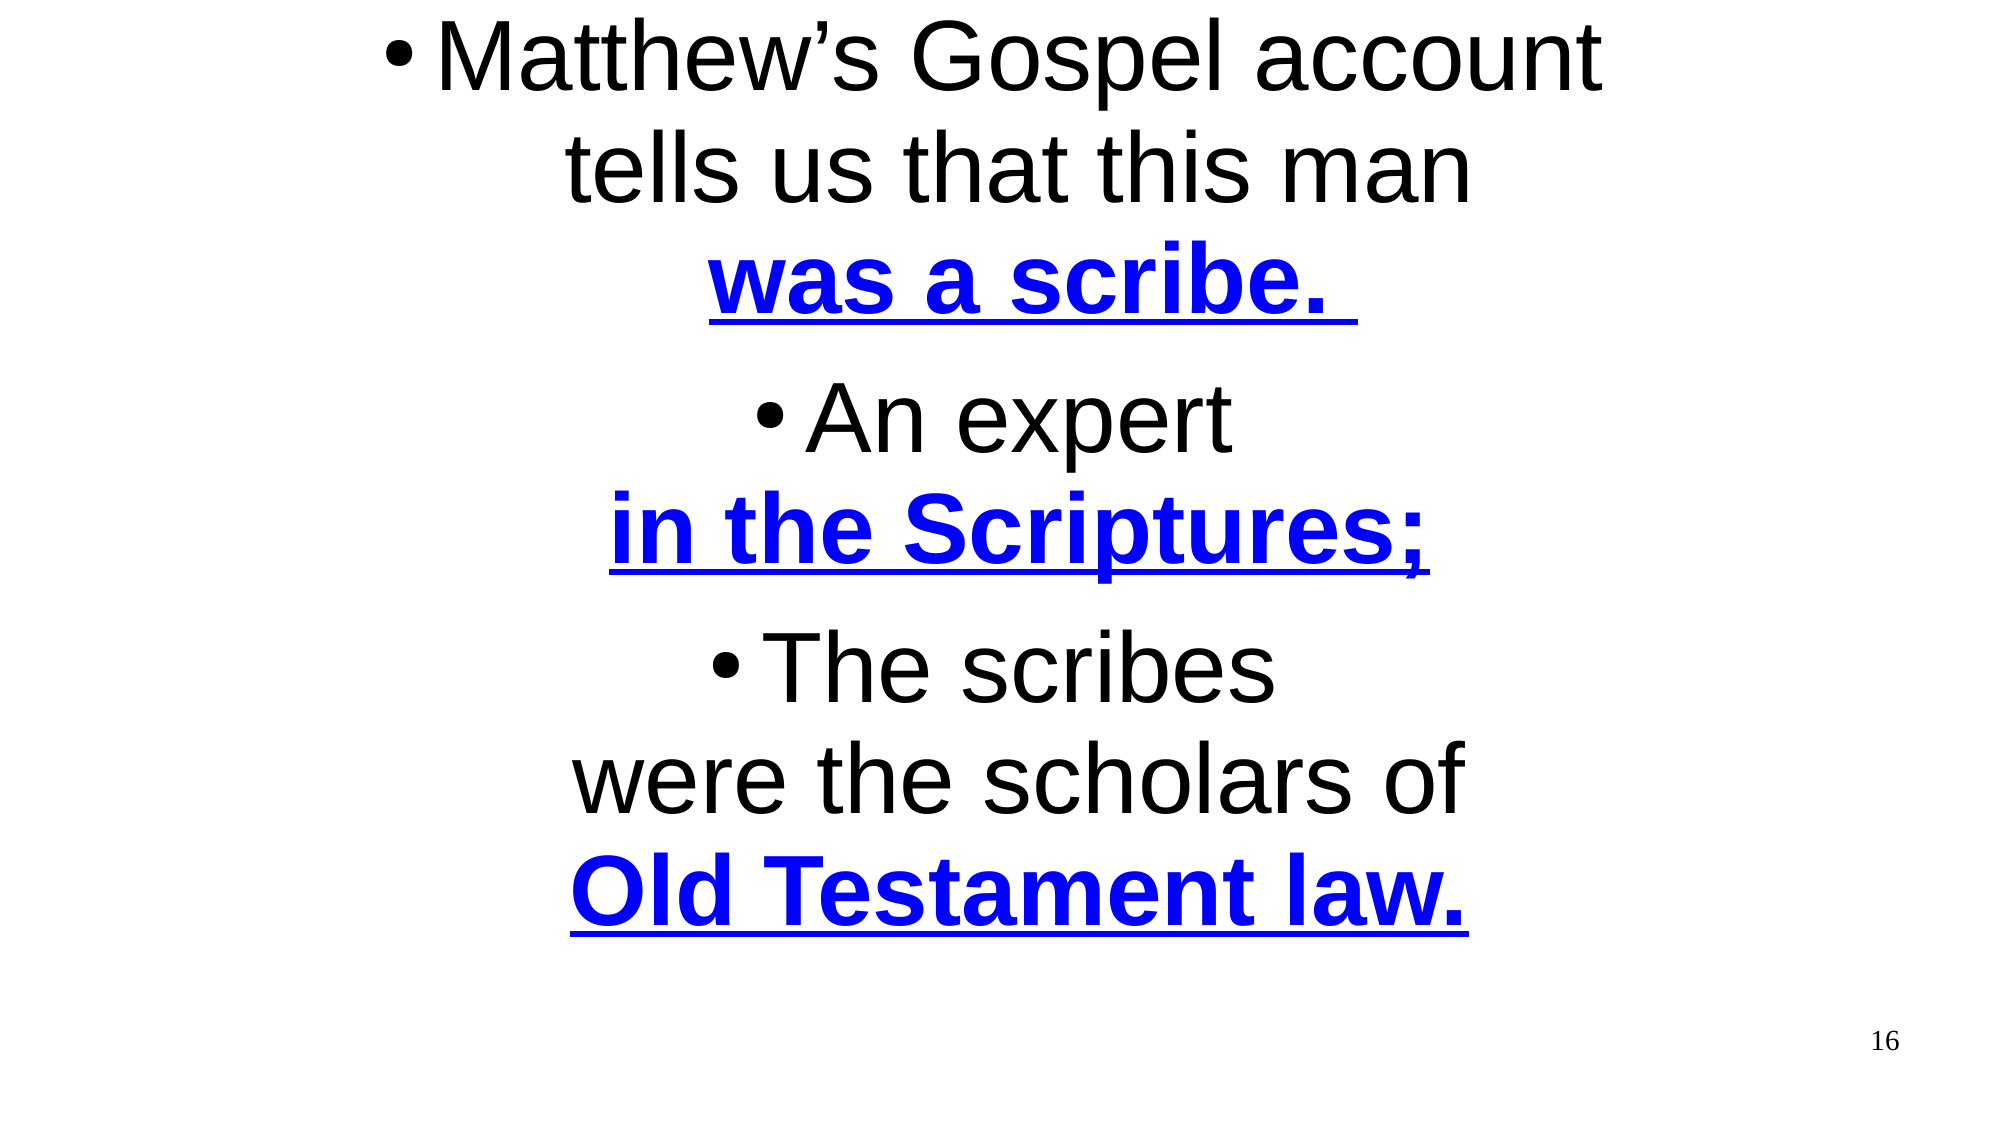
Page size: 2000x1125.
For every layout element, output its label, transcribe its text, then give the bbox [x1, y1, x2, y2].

list Matthew’s Gospel account tells us that this man was a scribe. An expert in the Scriptures; The scribes were the scholars of Old Testament law. [0, 0, 1996, 1123]
